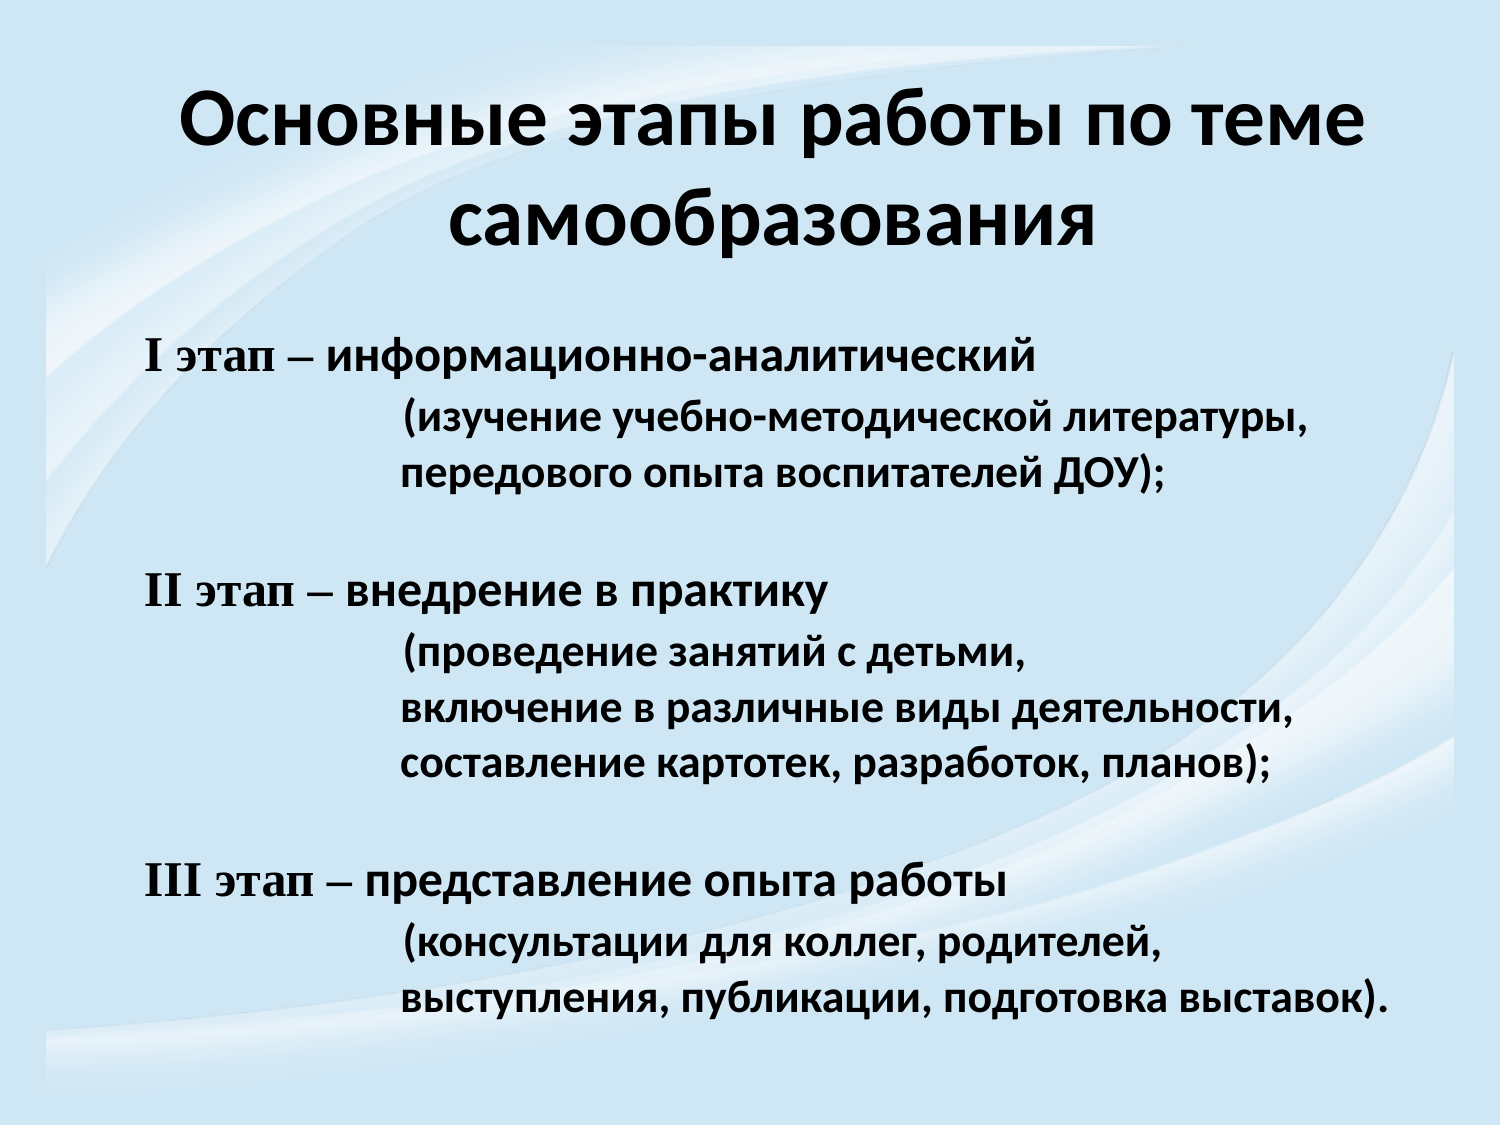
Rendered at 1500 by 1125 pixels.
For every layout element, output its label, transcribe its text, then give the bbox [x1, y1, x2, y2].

text_box I этап – информационно-аналитический (изучение учебно-методической литературы, передового опыта воспитателей ДОУ); II этап – внедрение в практику (проведение занятий с детьми, включение в различные виды деятельности, составление картотек, разработок, планов); III этап – представление опыта работы (консультации для коллег, родителей, выступления, публикации, подготовка выставок). [129, 314, 1406, 1030]
picture [46, 46, 1454, 1125]
text_box Основные этапы работы по теме самообразования [164, 54, 1383, 270]
